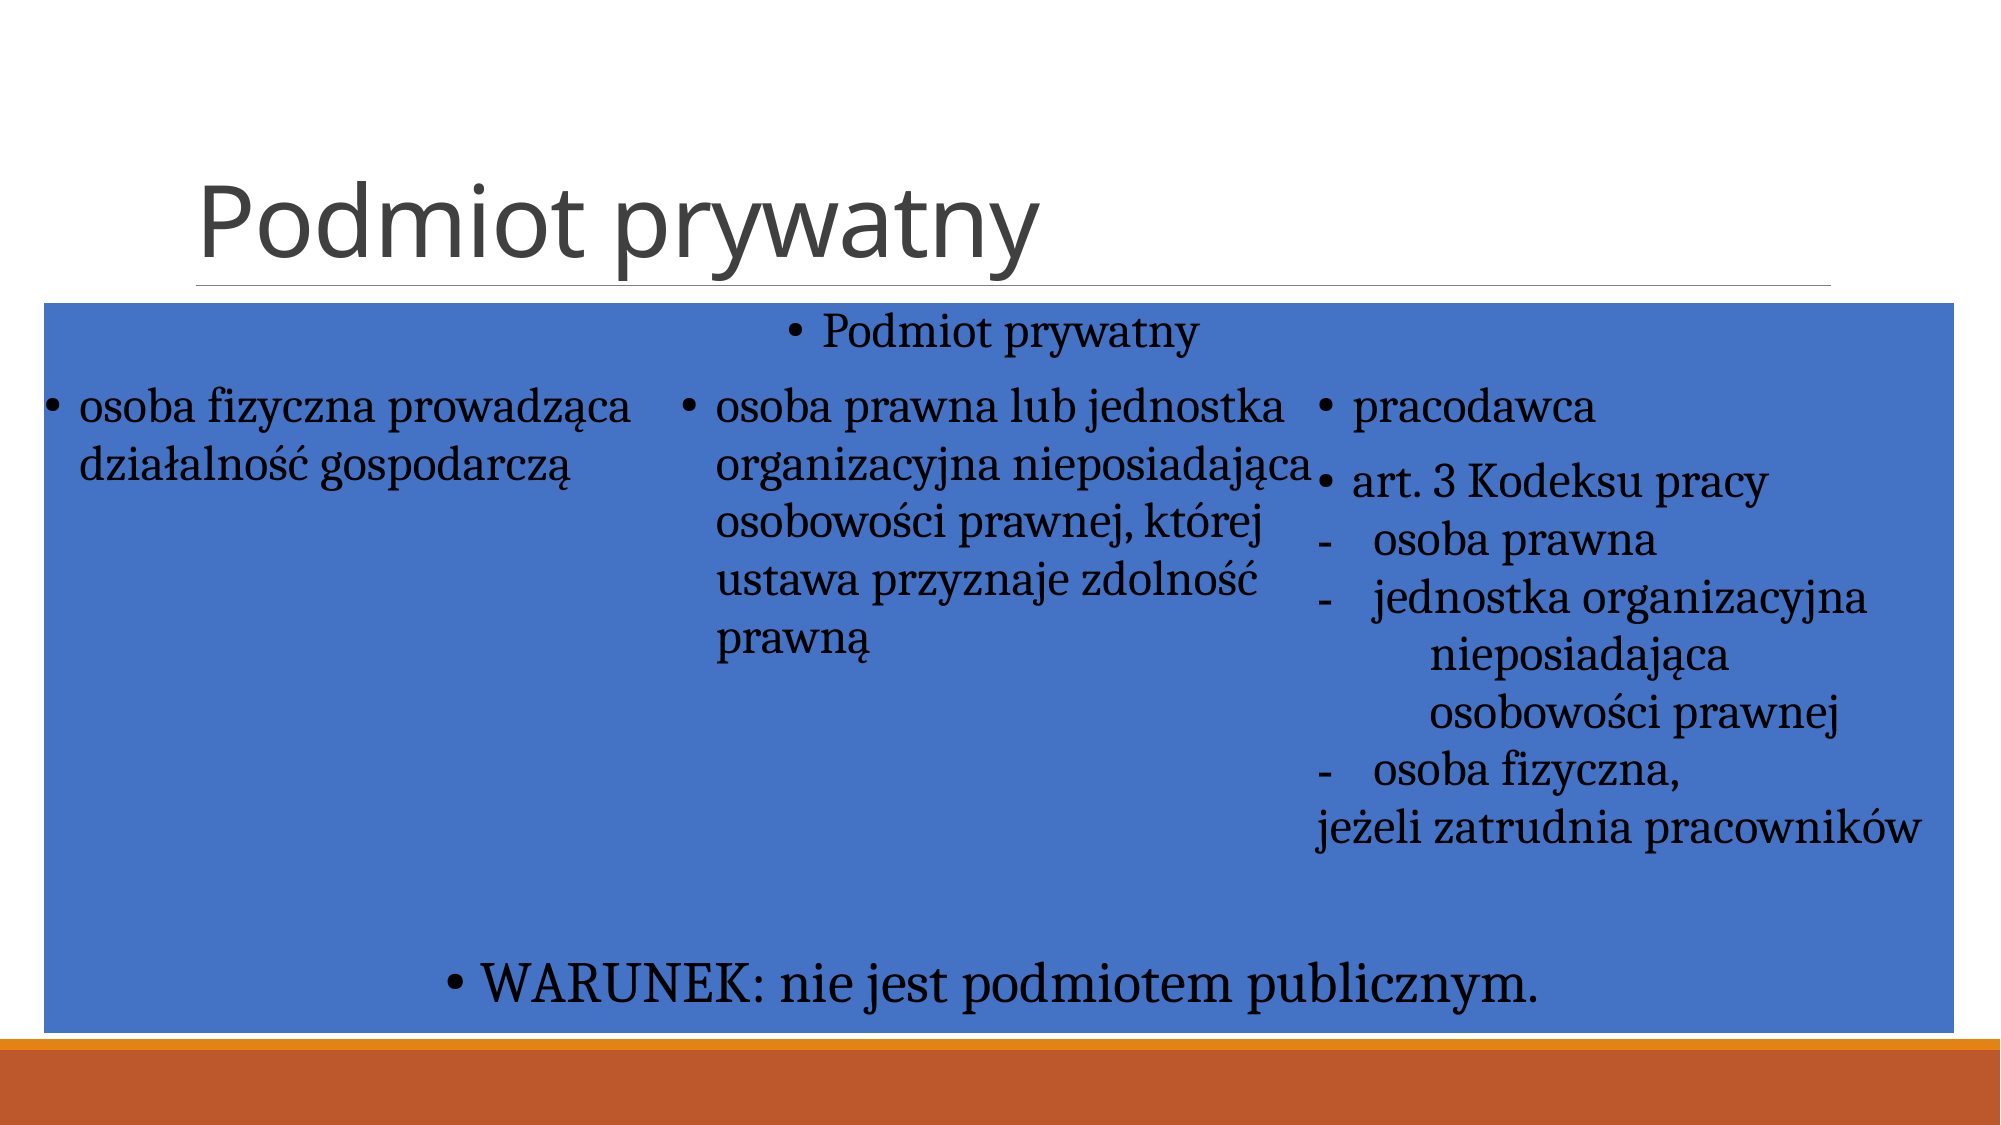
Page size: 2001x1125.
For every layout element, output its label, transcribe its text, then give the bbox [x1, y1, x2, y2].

table_cell pracodawca [1317, 378, 1954, 453]
table_header Podmiot prywatny [44, 303, 1954, 378]
title Podmiot prywatny [180, 47, 1831, 286]
table_cell WARUNEK: nie jest podmiotem publicznym. [44, 950, 1954, 1033]
table_cell art. 3 Kodeksu pracy osoba prawna jednostka organizacyjna nieposiadająca osobowości prawnej osoba fizyczna, jeżeli zatrudnia pracowników [1317, 453, 1954, 950]
table_cell osoba fizyczna prowadząca działalność gospodarczą [44, 378, 680, 950]
table_cell osoba prawna lub jednostka organizacyjna nieposiadająca osobowości prawnej, której ustawa przyznaje zdolność prawną [680, 378, 1317, 950]
